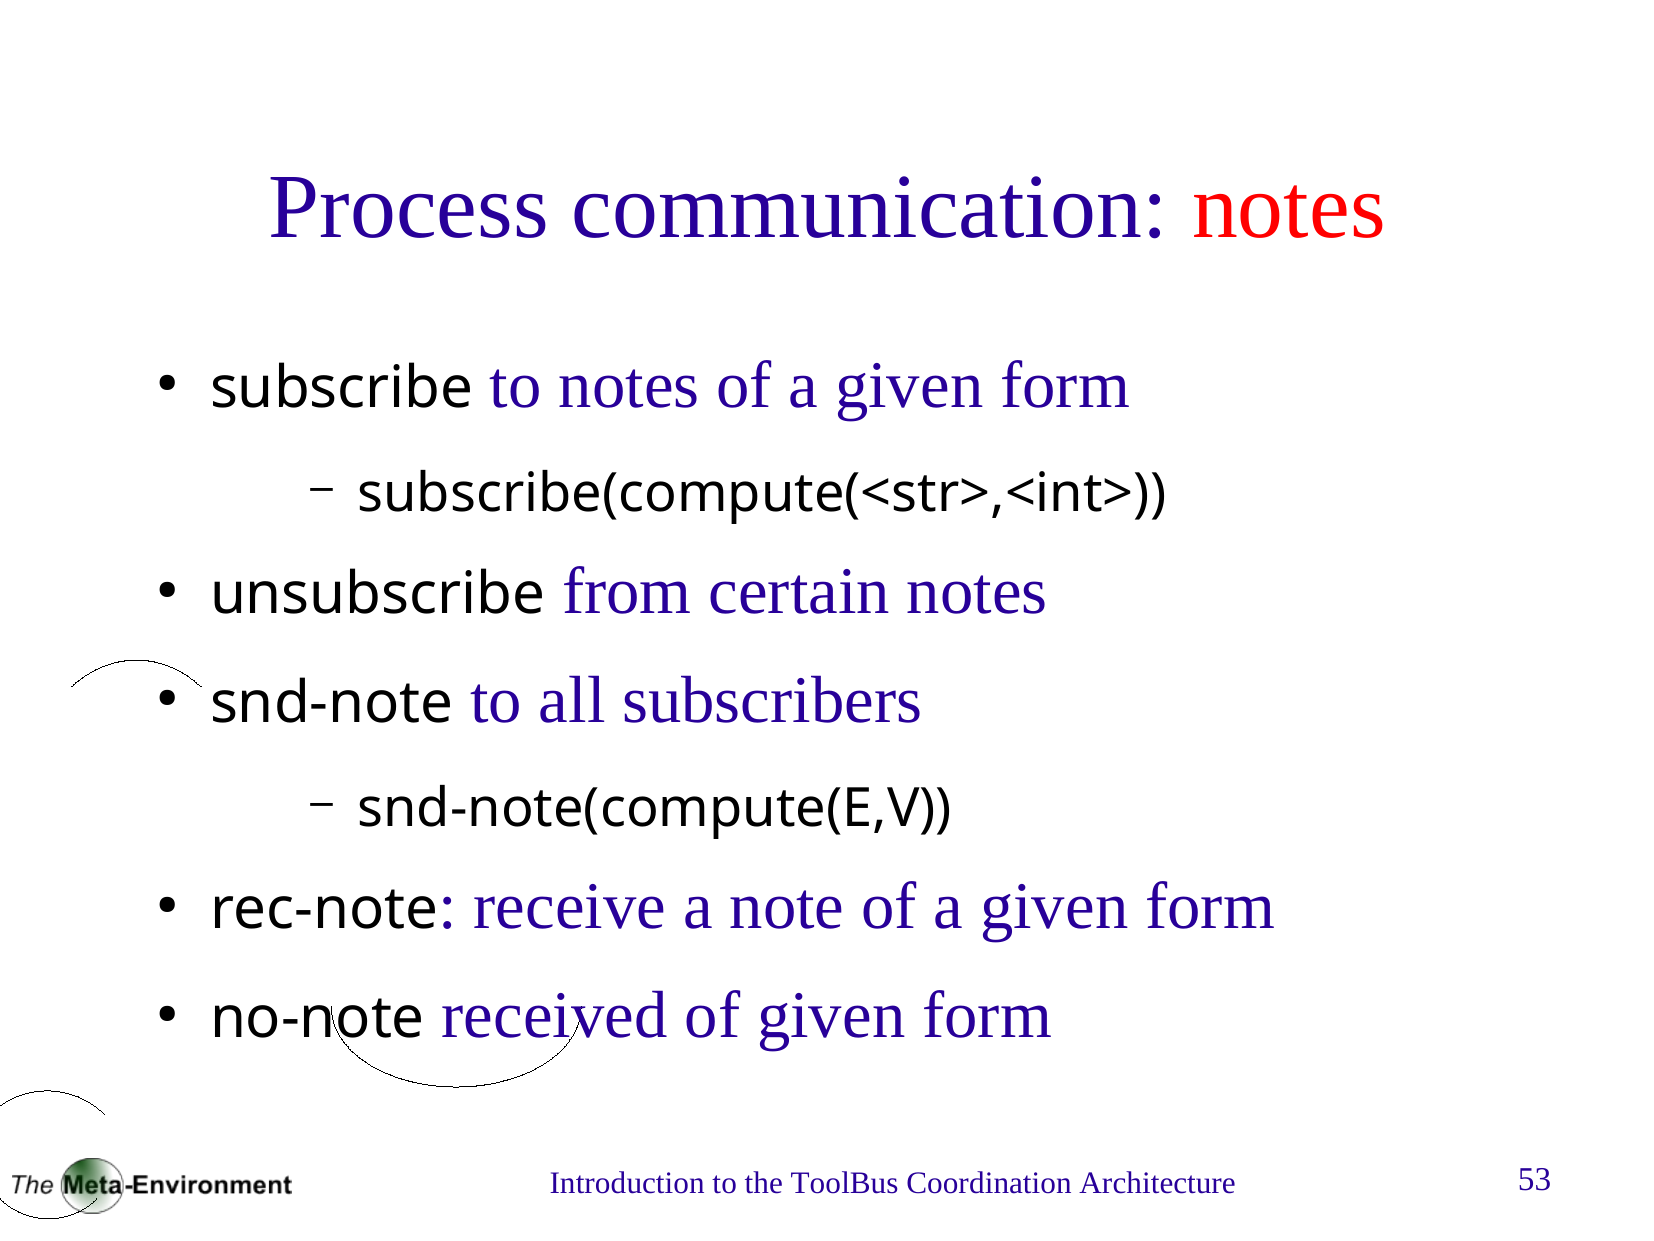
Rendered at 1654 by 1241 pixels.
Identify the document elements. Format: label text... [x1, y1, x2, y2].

title Process communication: notes [121, 102, 1534, 311]
list subscribe to notes of a given form subscribe(compute(<str>,<int>)) unsubscribe from certain notes snd-note to all subscribers snd-note(compute(E,V)) rec-note: receive a note of a given form no-note received of given form [121, 344, 1534, 1127]
picture [12, 1158, 292, 1214]
